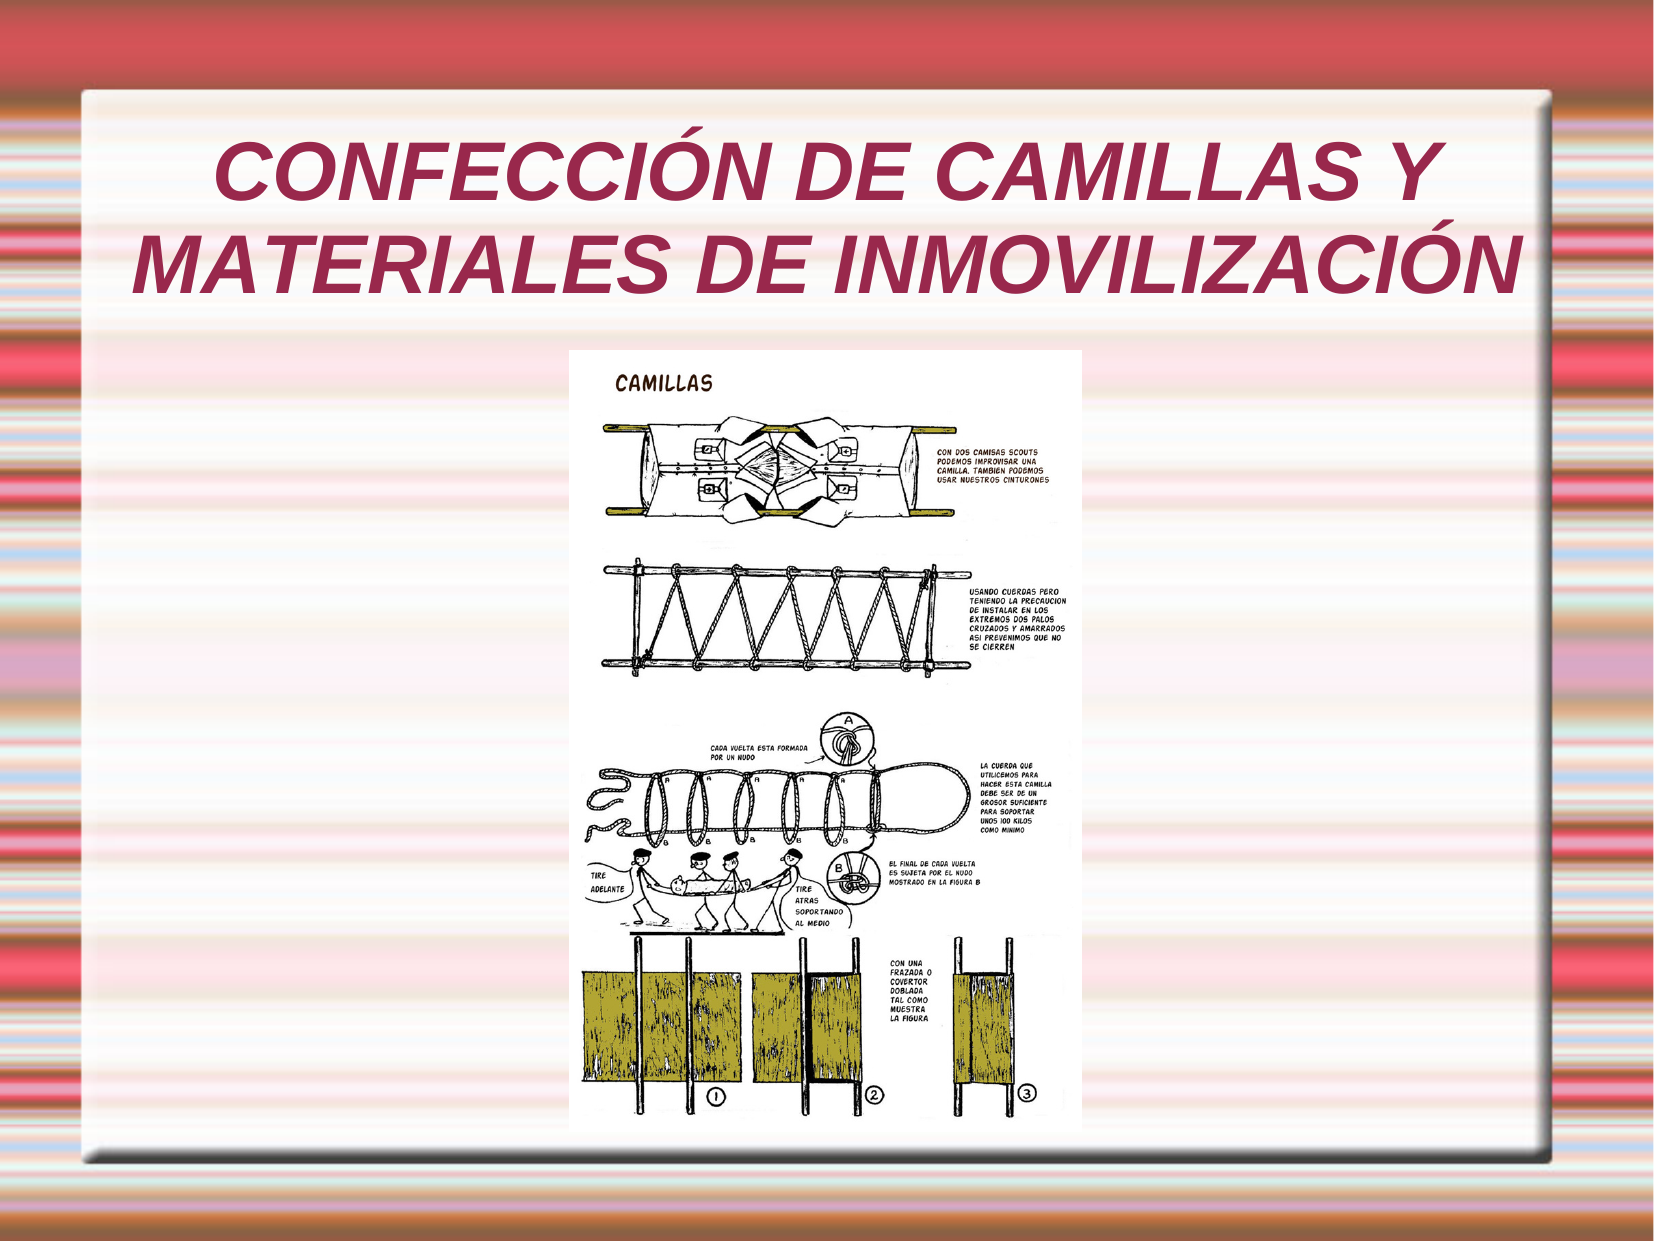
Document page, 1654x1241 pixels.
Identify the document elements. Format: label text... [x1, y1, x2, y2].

title CONFECCIÓN DE CAMILLAS Y MATERIALES DE INMOVILIZACIÓN [121, 114, 1534, 322]
picture [0, 0, 1654, 1241]
